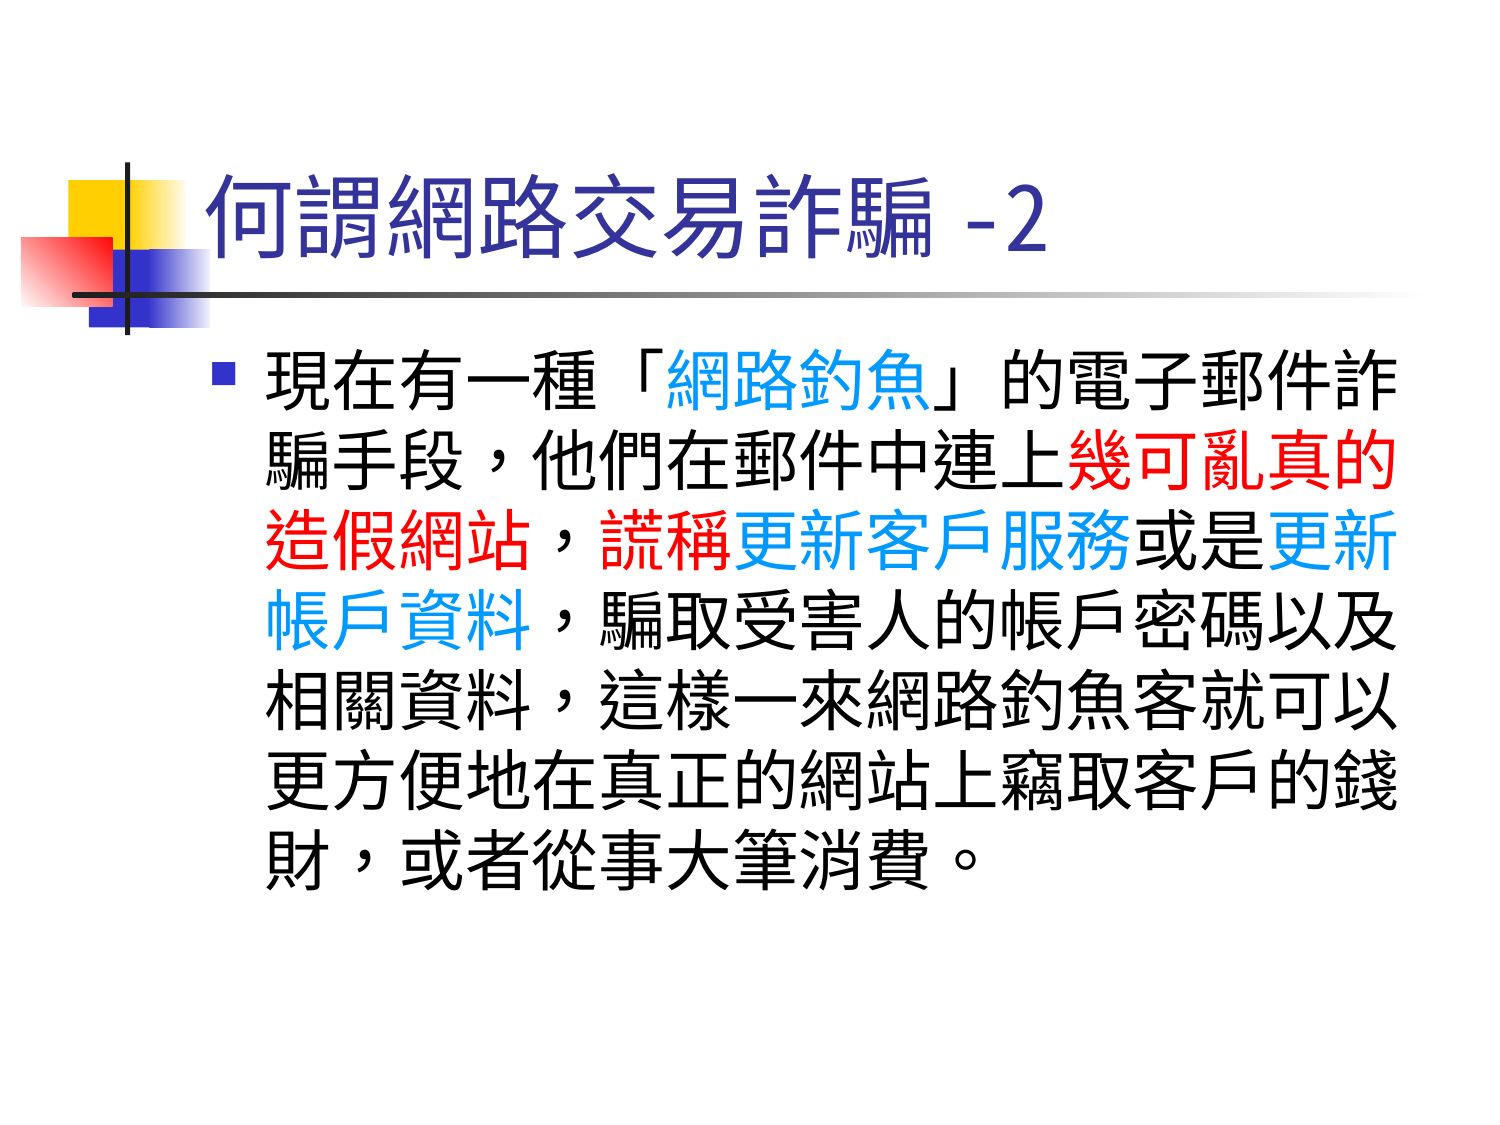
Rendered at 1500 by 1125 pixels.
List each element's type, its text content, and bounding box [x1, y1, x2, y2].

title 何謂網路交易詐騙-2 [187, 37, 1466, 278]
list 現在有一種「網路釣魚」的電子郵件詐騙手段，他們在郵件中連上幾可亂真的造假網站，謊稱更新客戶服務或是更新帳戶資料，騙取受害人的帳戶密碼以及相關資料，這樣一來網路釣魚客就可以更方便地在真正的網站上竊取客戶的錢財，或者從事大筆消費。 [193, 331, 1469, 1075]
